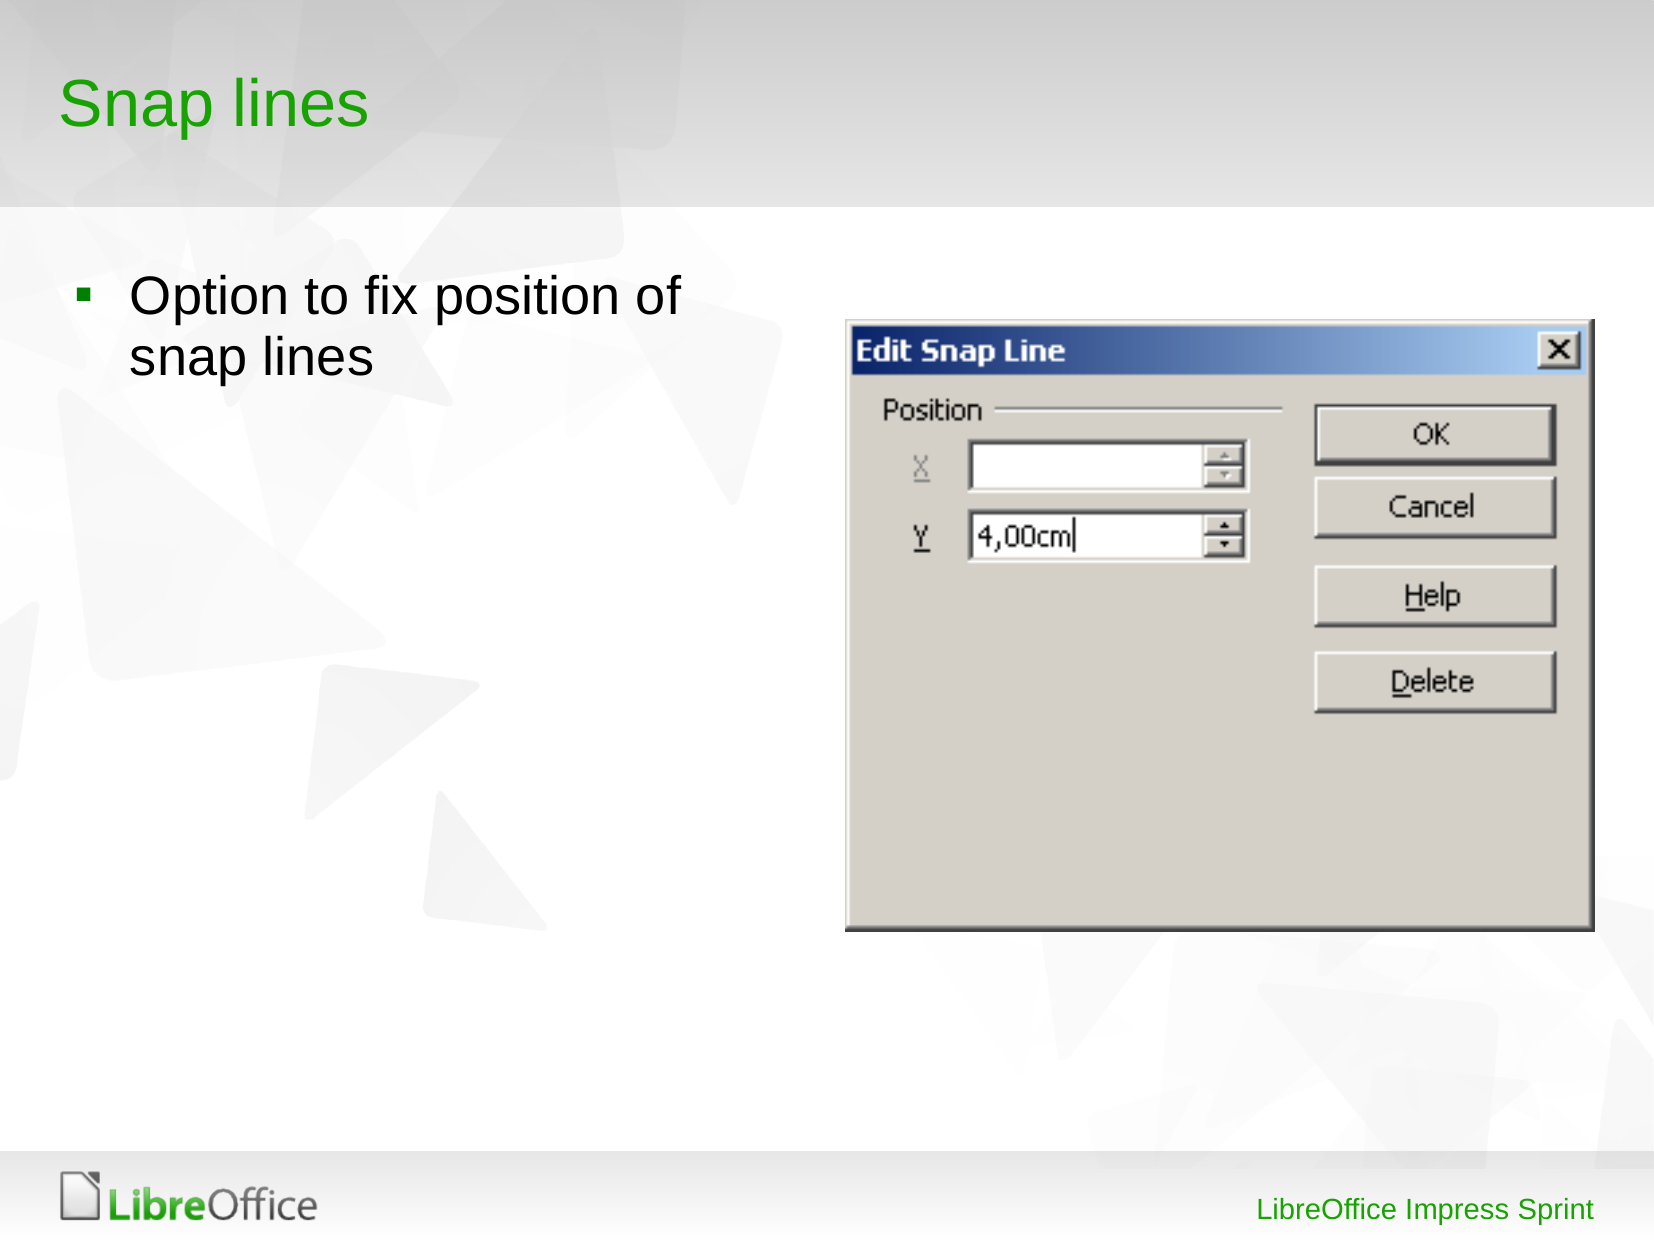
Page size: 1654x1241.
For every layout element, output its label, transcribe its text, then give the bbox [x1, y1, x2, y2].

list Option to fix position of snap lines [59, 265, 809, 986]
title Snap lines [59, 29, 1595, 178]
picture [845, 319, 1654, 1169]
picture [0, 0, 783, 931]
picture [41, 1152, 337, 1240]
